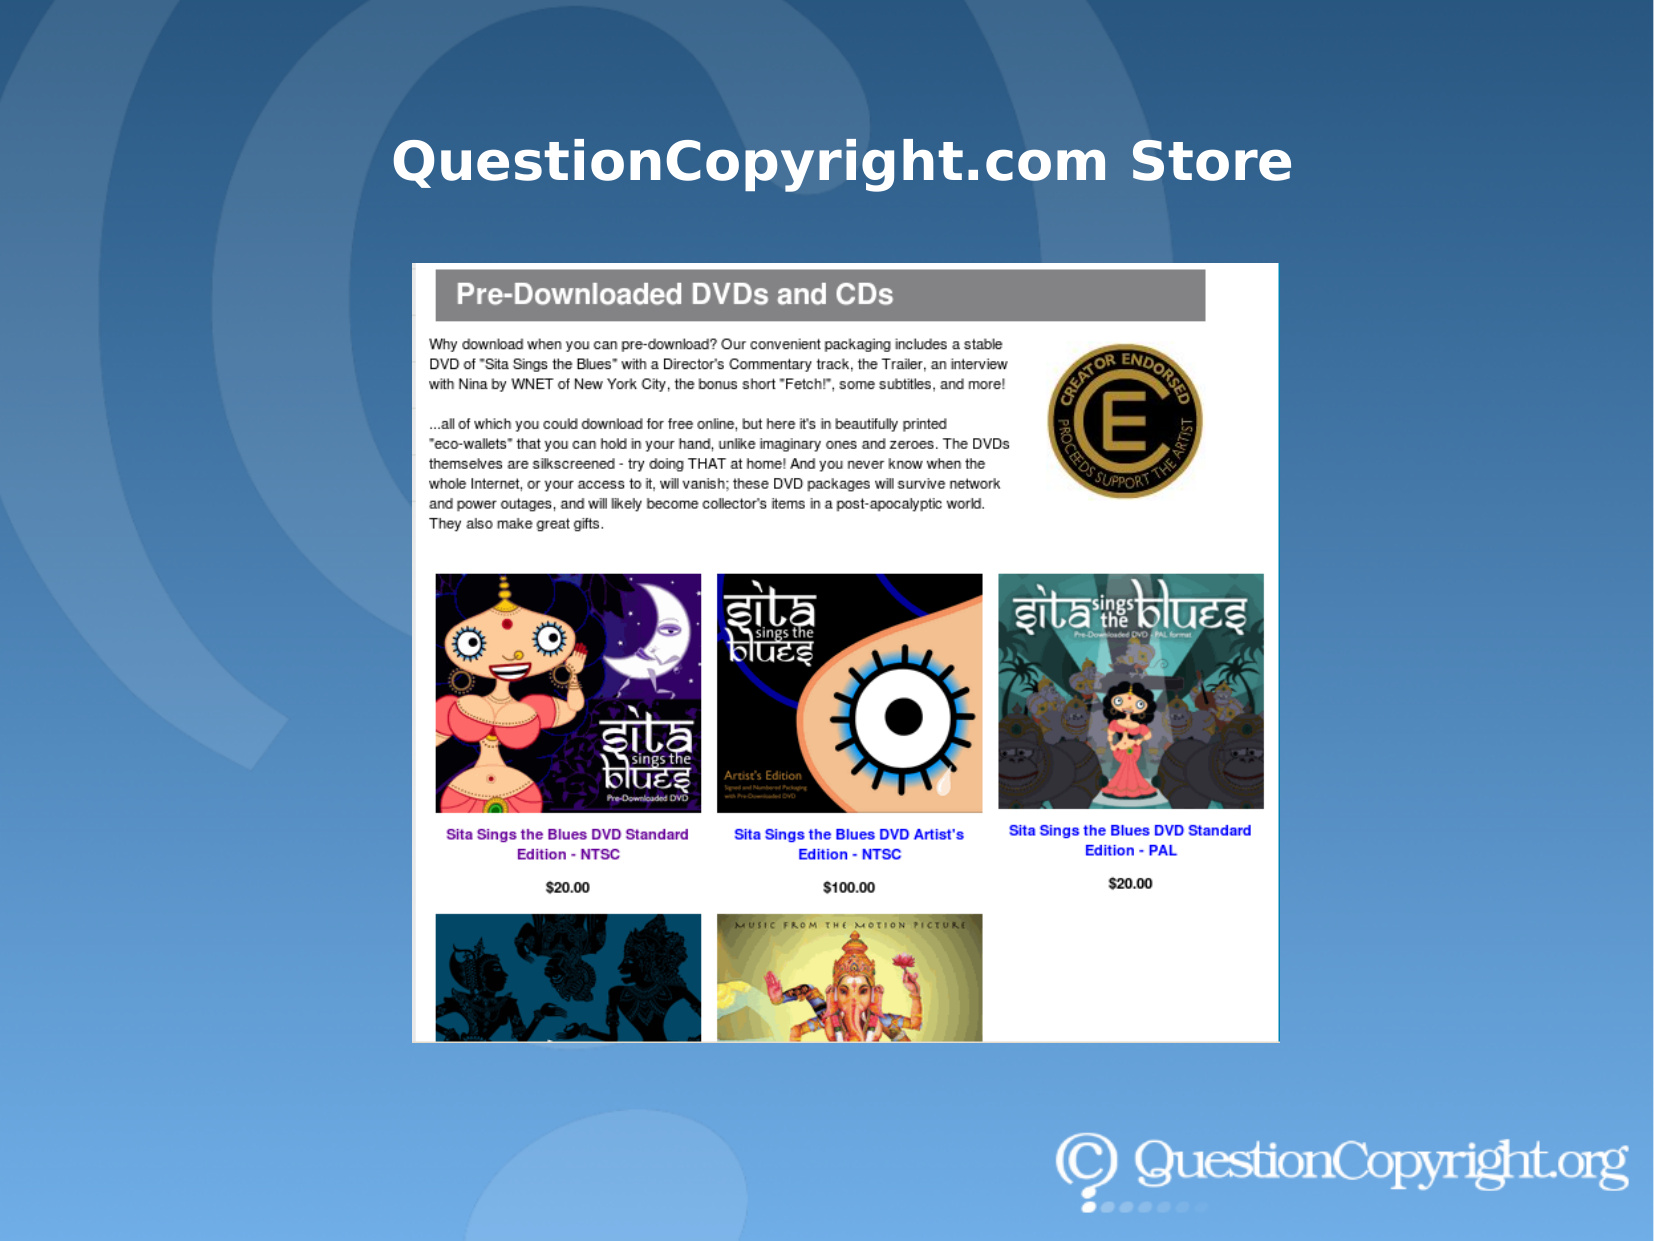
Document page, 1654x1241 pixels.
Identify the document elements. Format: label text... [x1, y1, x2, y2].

text_box QuestionCopyright.com Store [376, 122, 1311, 201]
picture [0, 0, 1654, 1241]
